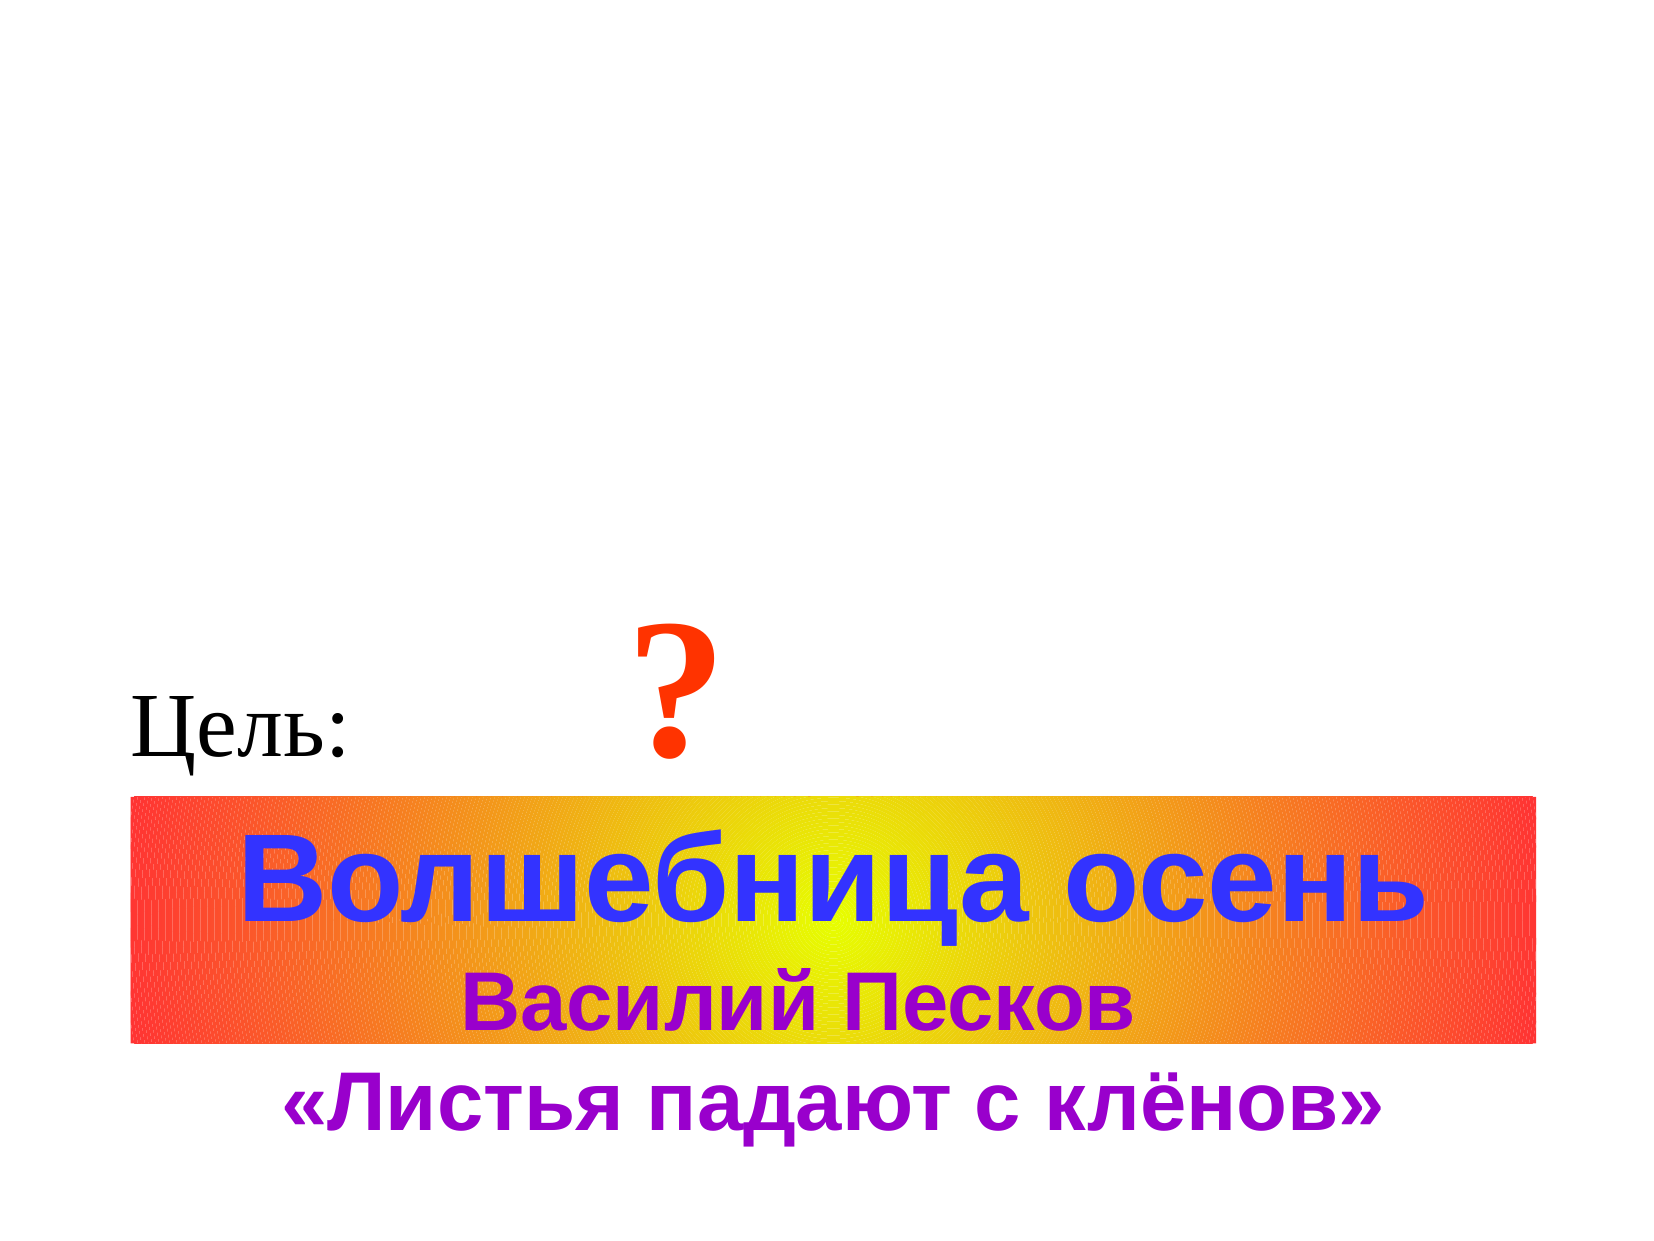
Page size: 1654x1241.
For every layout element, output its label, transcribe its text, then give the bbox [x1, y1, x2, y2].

list Цель: ? [130, 525, 1537, 797]
title Волшебница осень Василий Песков «Листья падают с клёнов» [0, 0, 1654, 1241]
